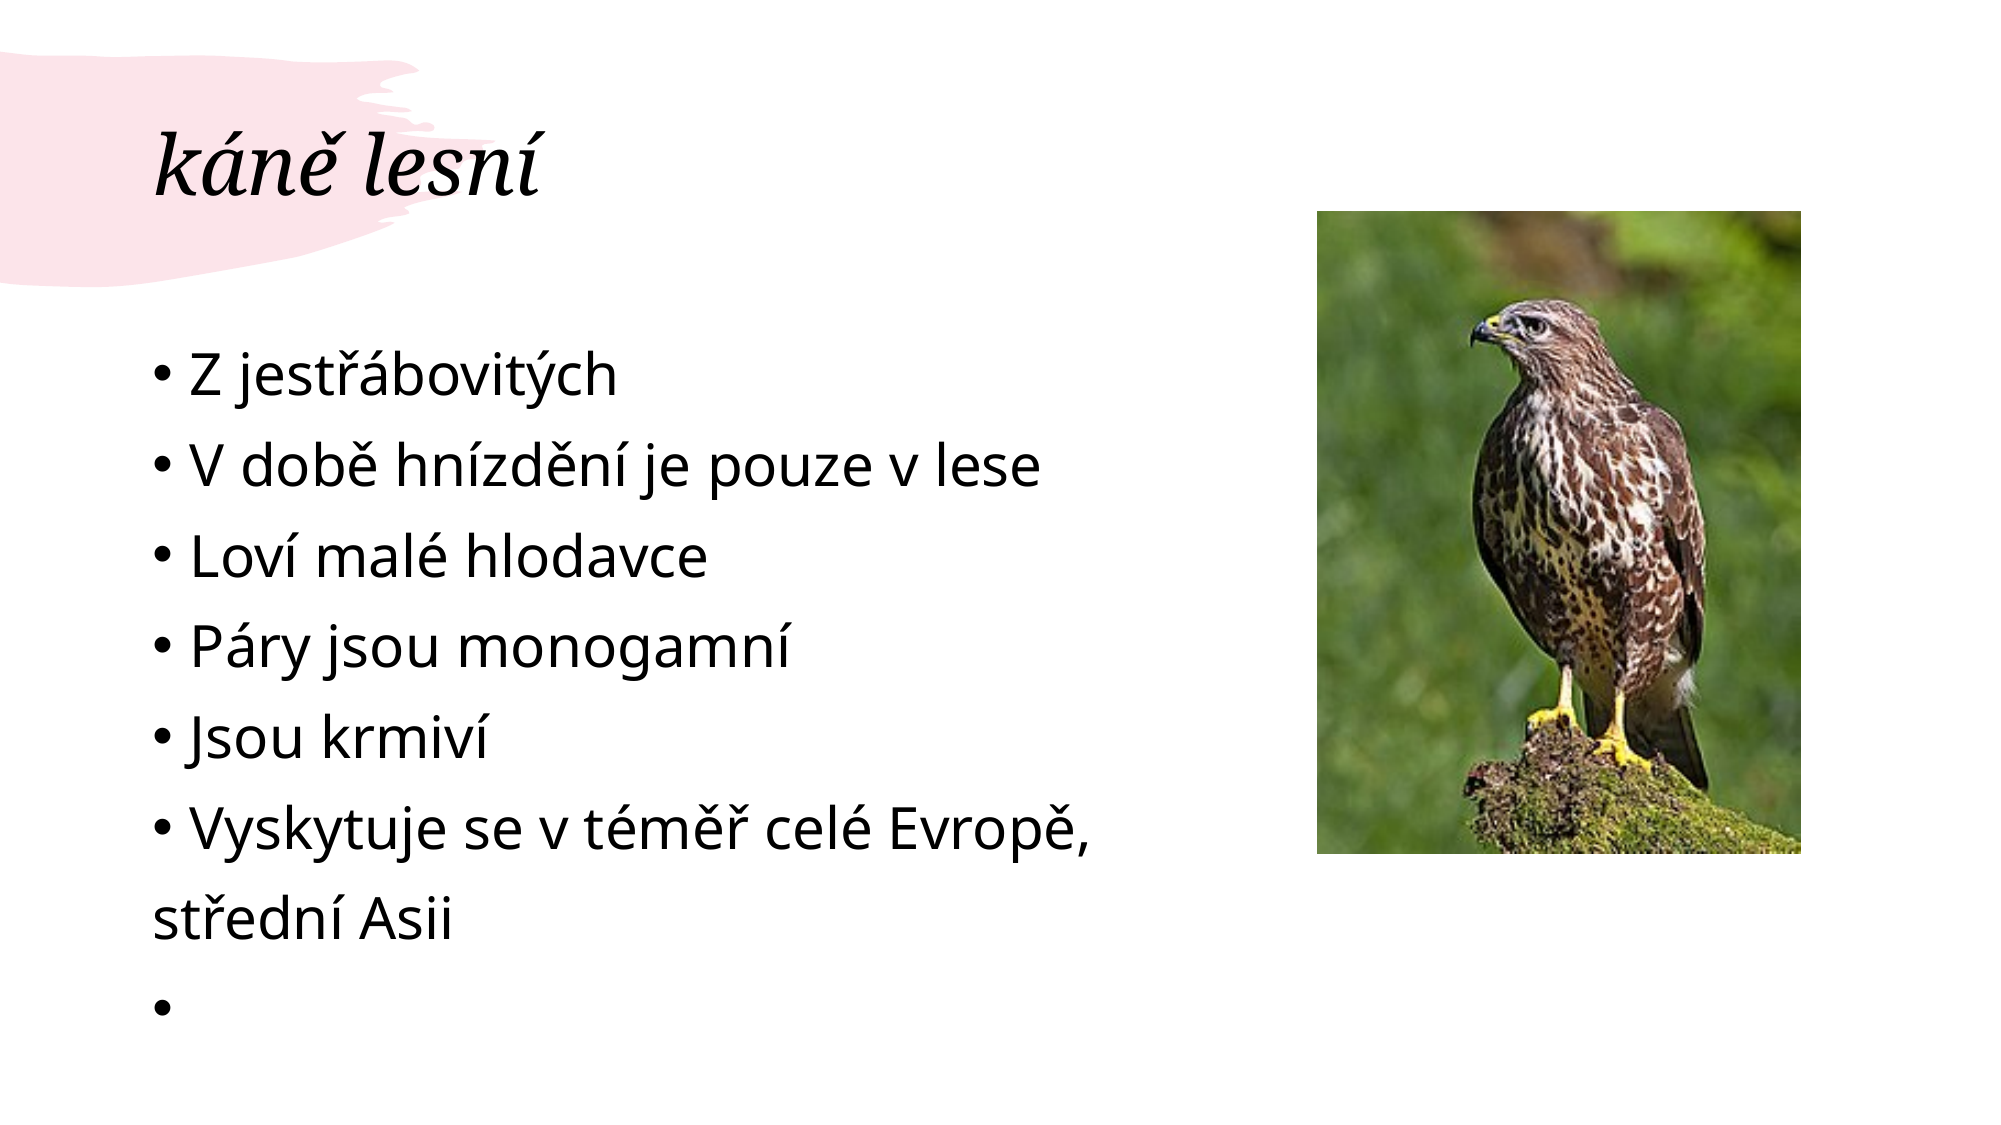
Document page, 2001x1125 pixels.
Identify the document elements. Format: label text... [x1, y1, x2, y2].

list Z jestřábovitých V době hnízdění je pouze v lese Loví malé hlodavce Páry jsou monogamní Jsou krmiví Vyskytuje se v téměř celé Evropě, střední Asii [137, 329, 1863, 1013]
title káně lesní [137, 59, 1863, 278]
picture [1317, 211, 1801, 854]
